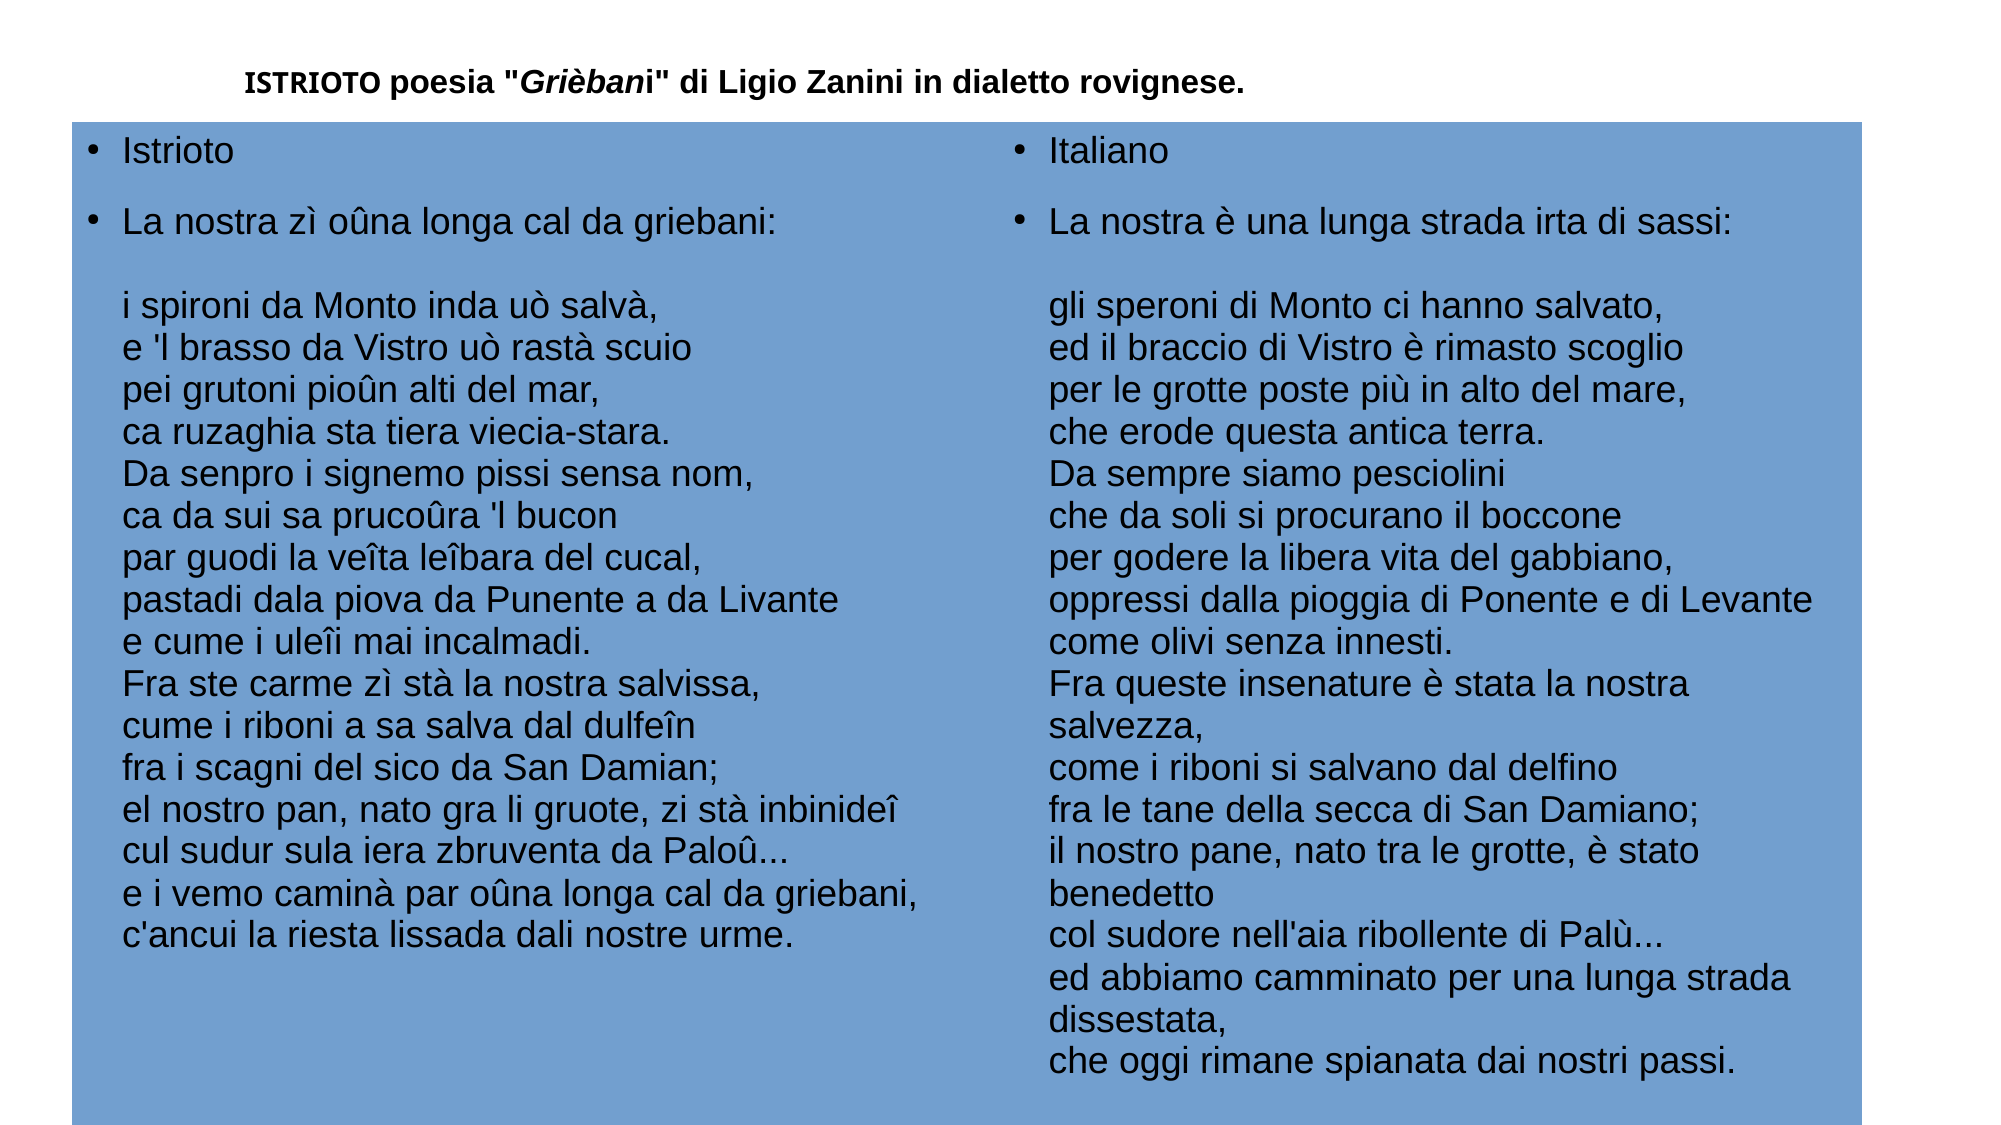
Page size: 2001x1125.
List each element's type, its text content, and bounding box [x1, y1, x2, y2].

table_cell La nostra è una lunga strada irta di sassi: gli speroni di Monto ci hanno salvato, ed il braccio di Vistro è rimasto scoglio per le grotte poste più in alto del mare, che erode questa antica terra. Da sempre siamo pesciolini che da soli si procurano il boccone per godere la libera vita del gabbiano, oppressi dalla pioggia di Ponente e di Levante come olivi senza innesti. Fra queste insenature è stata la nostra salvezza, come i riboni si salvano dal delfino fra le tane della secca di San Damiano; il nostro pane, nato tra le grotte, è stato benedetto col sudore nell'aia ribollente di Palù... ed abbiamo camminato per una lunga strada dissestata, che oggi rimane spianata dai nostri passi. [998, 193, 1862, 1125]
table_header Italiano [998, 122, 1862, 193]
table_header Istrioto [72, 122, 998, 193]
title ISTRIOTO poesia "Grièbani" di Ligio Zanini in dialetto rovignese. [229, 16, 1898, 184]
table_cell La nostra zì oûna longa cal da griebani: i spironi da Monto inda uò salvà, e 'l brasso da Vistro uò rastà scuio pei grutoni pioûn alti del mar, ca ruzaghia sta tiera viecia-stara. Da senpro i signemo pissi sensa nom, ca da sui sa prucoûra 'l bucon par guodi la veîta leîbara del cucal, pastadi dala piova da Punente a da Livante e cume i uleîi mai incalmadi. Fra ste carme zì stà la nostra salvissa, cume i riboni a sa salva dal dulfeîn fra i scagni del sico da San Damian; el nostro pan, nato gra li gruote, zi stà inbinideî cul sudur sula iera zbruventa da Paloû... e i vemo caminà par oûna longa cal da griebani, c'ancui la riesta lissada dali nostre urme. [72, 193, 998, 1125]
